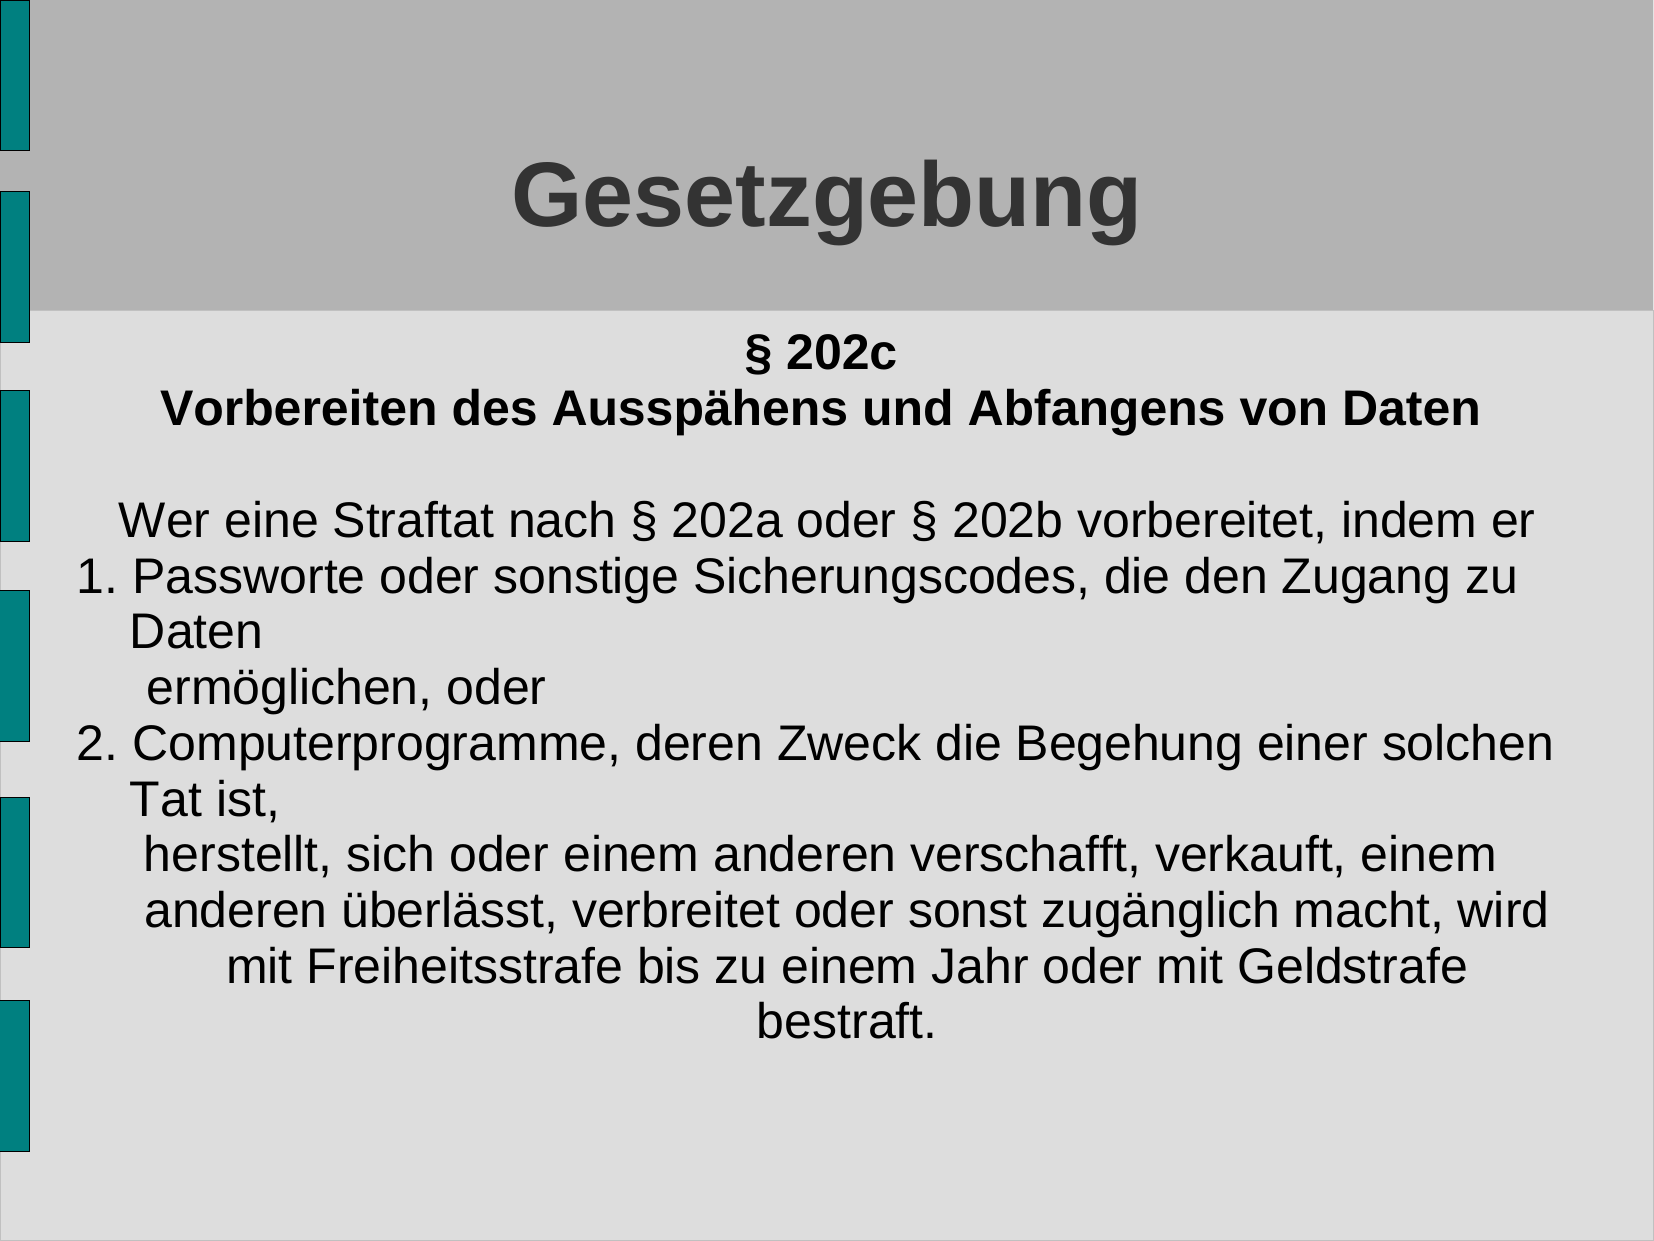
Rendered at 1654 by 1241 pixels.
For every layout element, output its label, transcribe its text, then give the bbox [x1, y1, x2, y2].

list § 202c Vorbereiten des Ausspähens und Abfangens von Daten Wer eine Straftat nach § 202a oder § 202b vorbereitet, indem er 1. Passworte oder sonstige Sicherungscodes, die den Zugang zu Daten ermöglichen, oder 2. Computerprogramme, deren Zweck die Begehung einer solchen Tat ist, herstellt, sich oder einem anderen verschafft, verkauft, einem anderen überlässt, verbreitet oder sonst zugänglich macht, wird mit Freiheitsstrafe bis zu einem Jahr oder mit Geldstrafe bestraft. [59, 324, 1565, 1183]
title Gesetzgebung [121, 91, 1534, 299]
